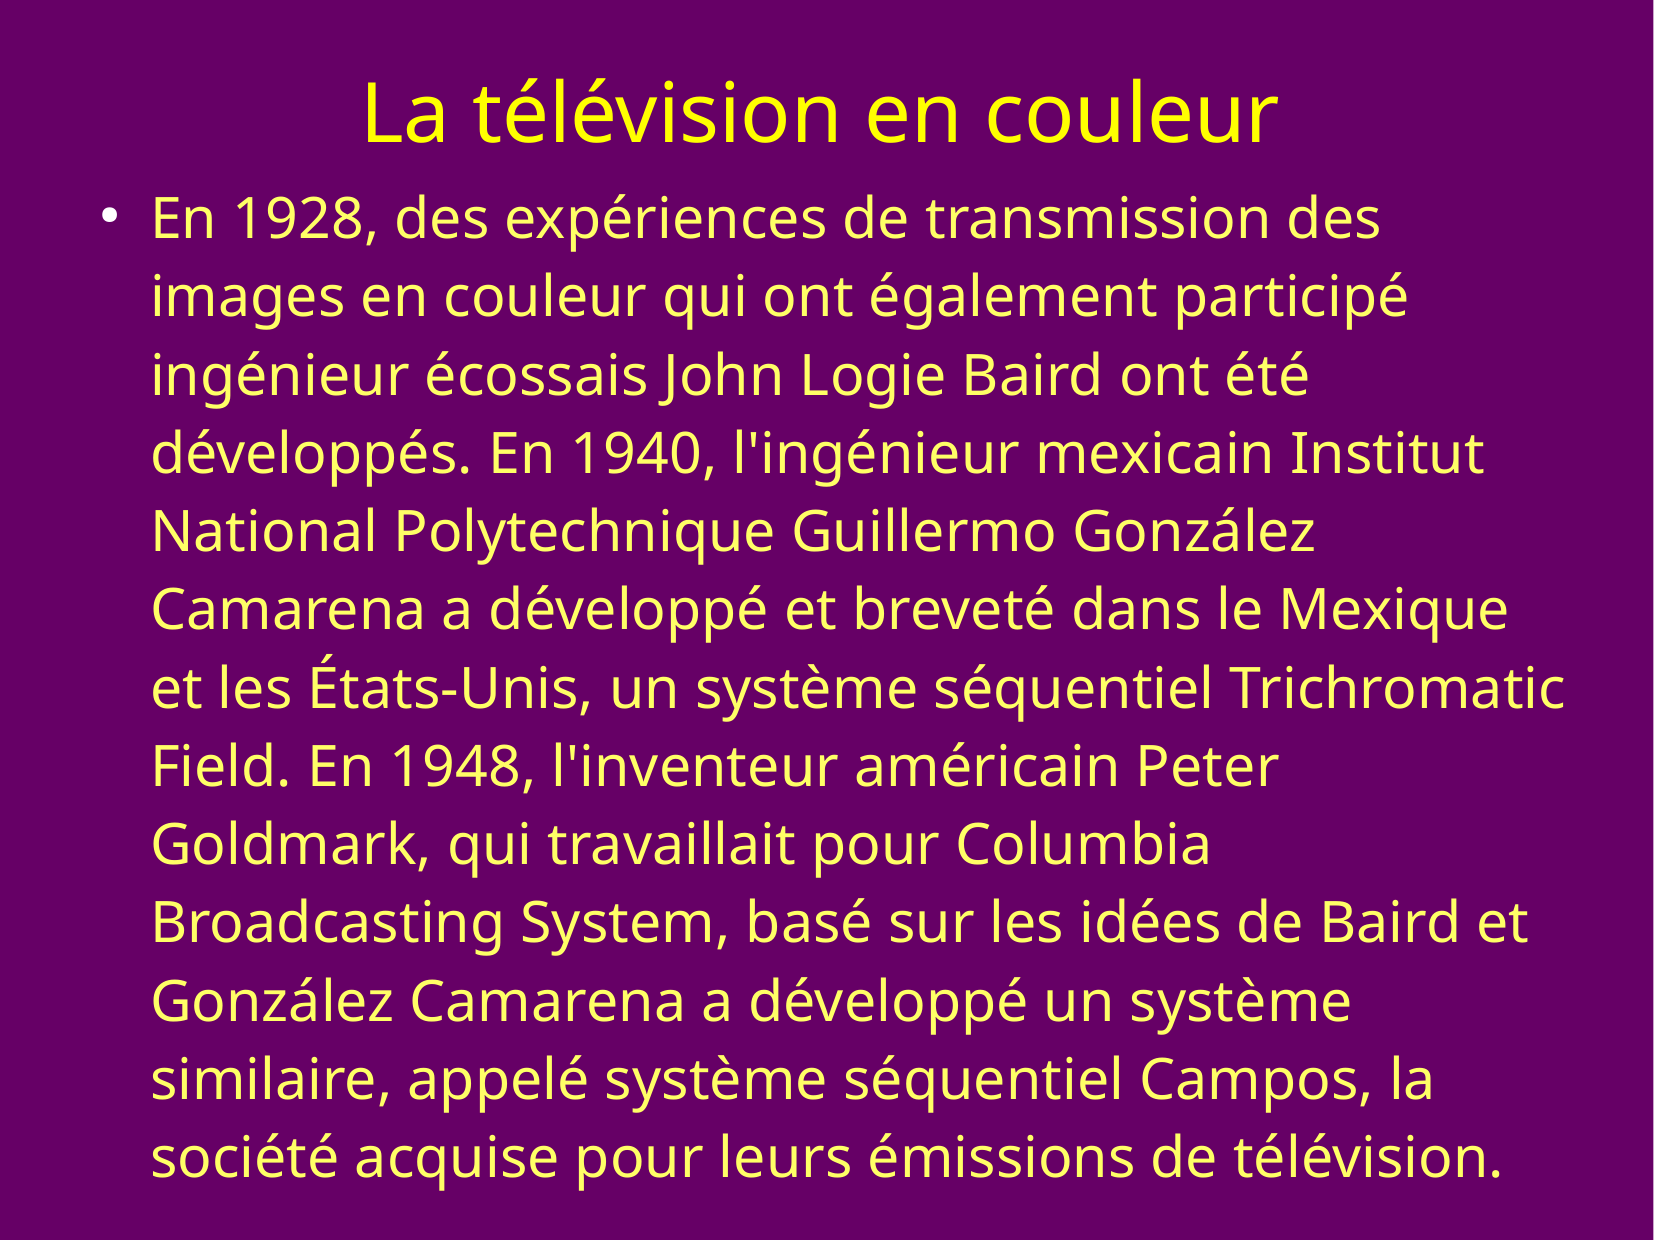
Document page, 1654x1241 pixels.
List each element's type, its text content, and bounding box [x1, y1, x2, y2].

title La télévision en couleur [76, 29, 1565, 191]
list En 1928, des expériences de transmission des images en couleur qui ont également participé ingénieur écossais John Logie Baird ont été développés. En 1940, l'ingénieur mexicain Institut National Polytechnique Guillermo González Camarena a développé et breveté dans le Mexique et les États-Unis, un système séquentiel Trichromatic Field. En 1948, l'inventeur américain Peter Goldmark, qui travaillait pour Columbia Broadcasting System, basé sur les idées de Baird et González Camarena a développé un système similaire, appelé système séquentiel Campos, la société acquise pour leurs émissions de télévision. [82, 177, 1571, 1211]
